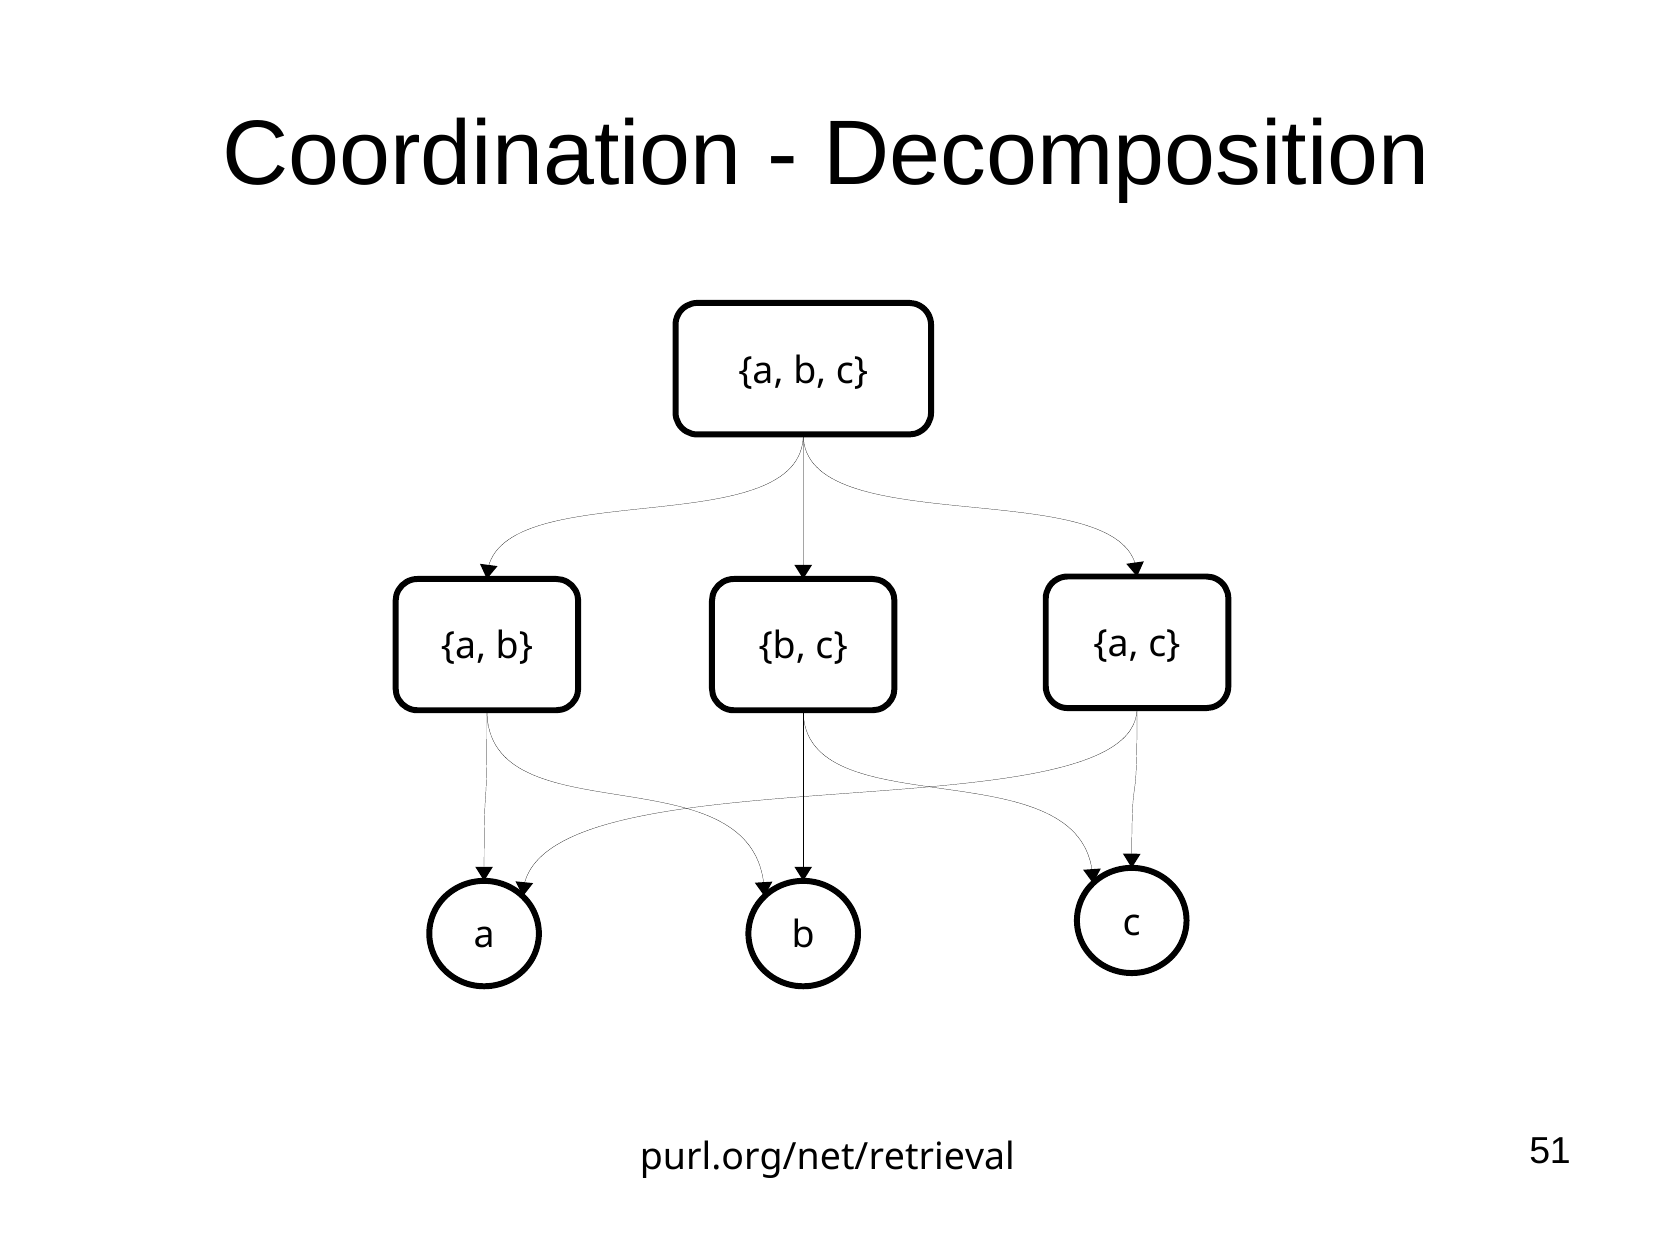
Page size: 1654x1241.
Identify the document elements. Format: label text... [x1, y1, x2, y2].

text_box {a, c} [1045, 576, 1229, 709]
text_box {b, c} [711, 578, 895, 711]
text_box {a, b} [395, 578, 579, 711]
title Coordination - Decomposition [82, 49, 1571, 257]
text_box a [429, 880, 539, 987]
text_box b [748, 880, 859, 987]
text_box c [1076, 867, 1187, 974]
text_box {a, b, c} [675, 302, 932, 435]
